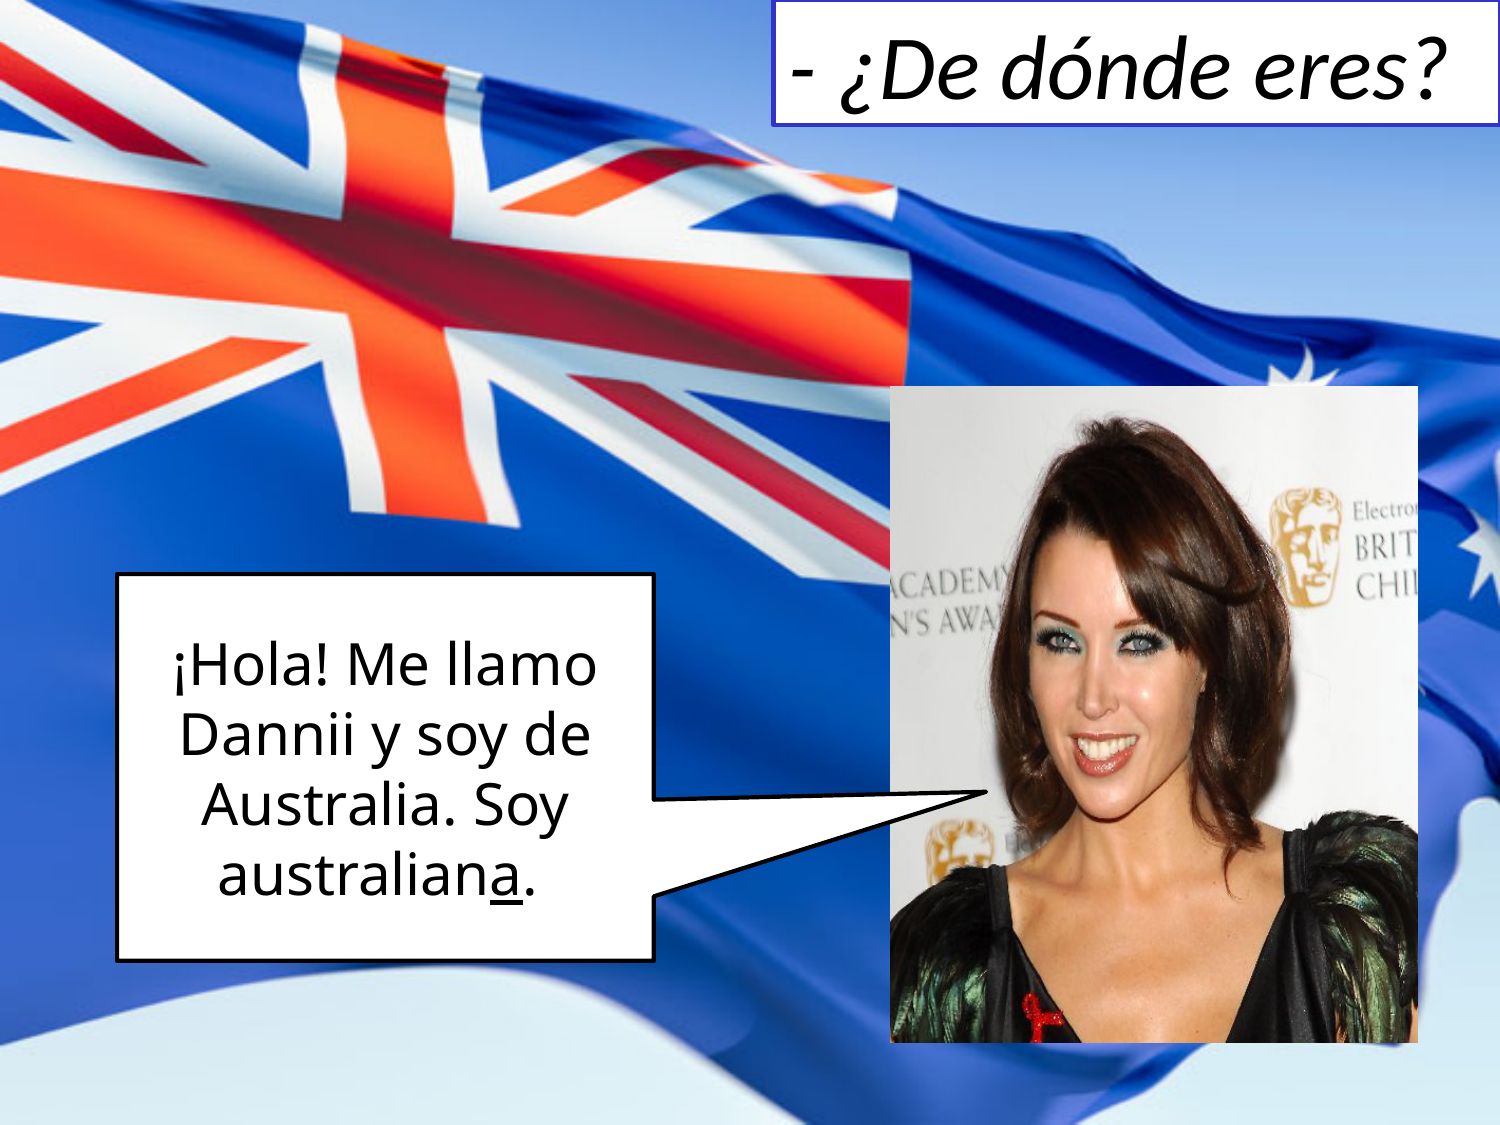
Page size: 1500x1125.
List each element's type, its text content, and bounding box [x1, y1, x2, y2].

picture [0, 0, 1500, 1125]
text_box ¡Hola! Me llamo Dannii y soy de Australia. Soy australiana. [117, 574, 987, 961]
text_box - ¿De dónde eres? [773, 0, 1500, 125]
